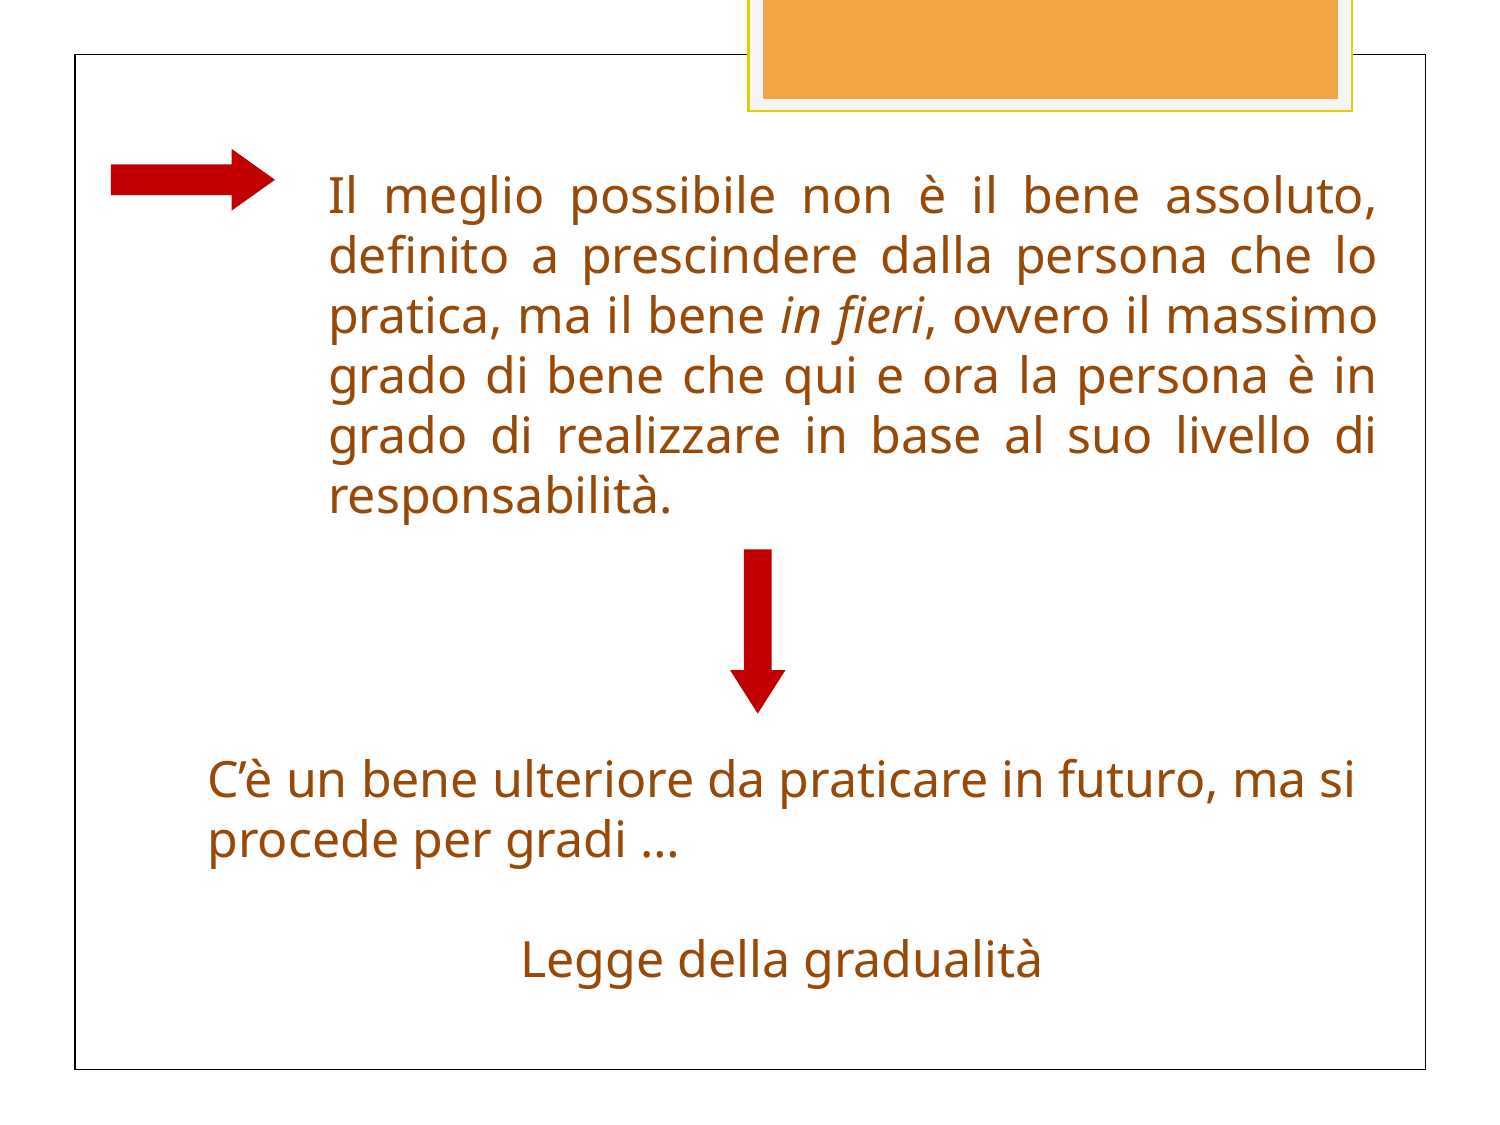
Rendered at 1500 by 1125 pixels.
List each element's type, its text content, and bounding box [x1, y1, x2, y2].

text_box [112, 151, 273, 209]
text_box Il meglio possibile non è il bene assoluto, definito a prescindere dalla persona che lo pratica, ma il bene in fieri, ovvero il massimo grado di bene che qui e ora la persona è in grado di realizzare in base al suo livello di responsabilità. [313, 156, 1424, 535]
text_box C’è un bene ulteriore da praticare in futuro, ma si procede per gradi … Legge della gradualità [192, 739, 1374, 998]
text_box [732, 550, 784, 712]
